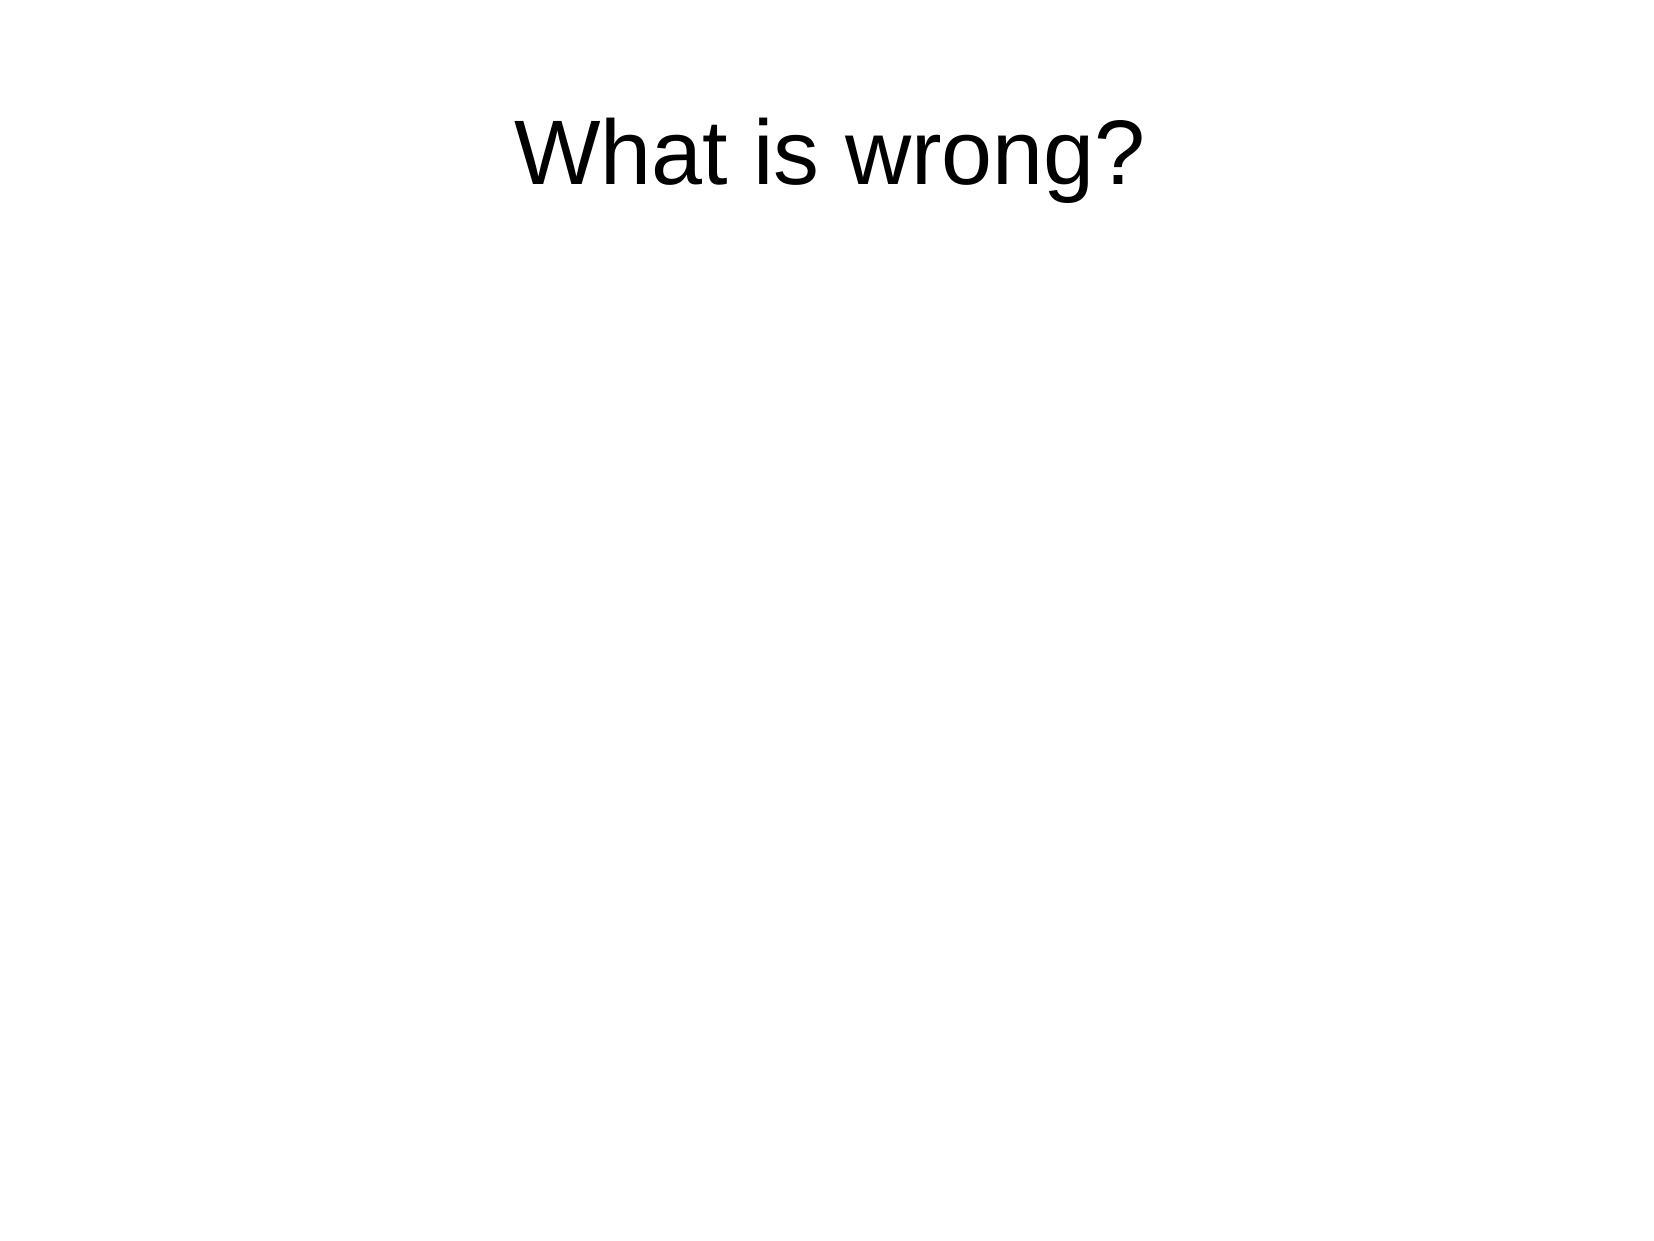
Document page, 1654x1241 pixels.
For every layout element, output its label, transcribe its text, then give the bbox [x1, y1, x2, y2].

title What is wrong? [82, 49, 1571, 257]
